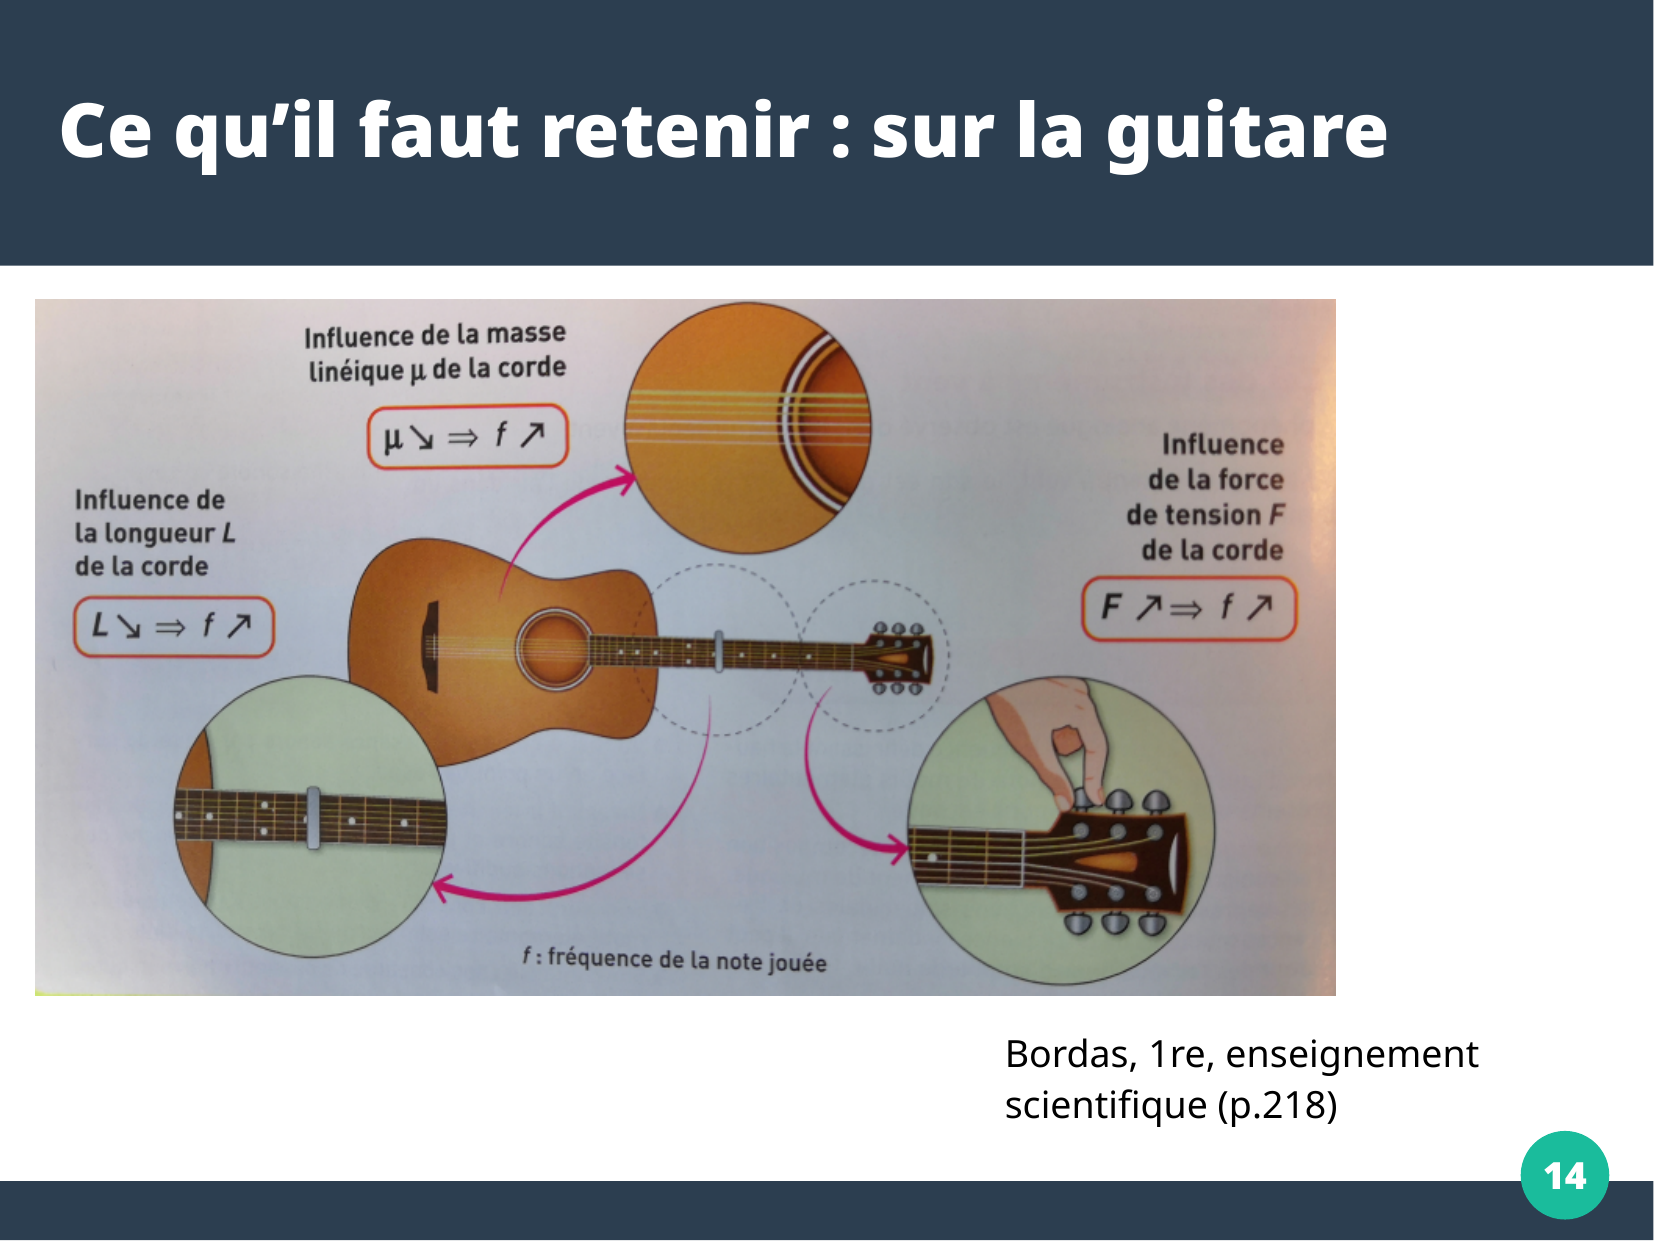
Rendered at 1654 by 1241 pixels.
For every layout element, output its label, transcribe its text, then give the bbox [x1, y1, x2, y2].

title Ce qu’il faut retenir : sur la guitare [59, 49, 1595, 207]
picture [35, 299, 1336, 996]
text_box Bordas, 1re, enseignement scientifique (p.218) [990, 1020, 1651, 1122]
